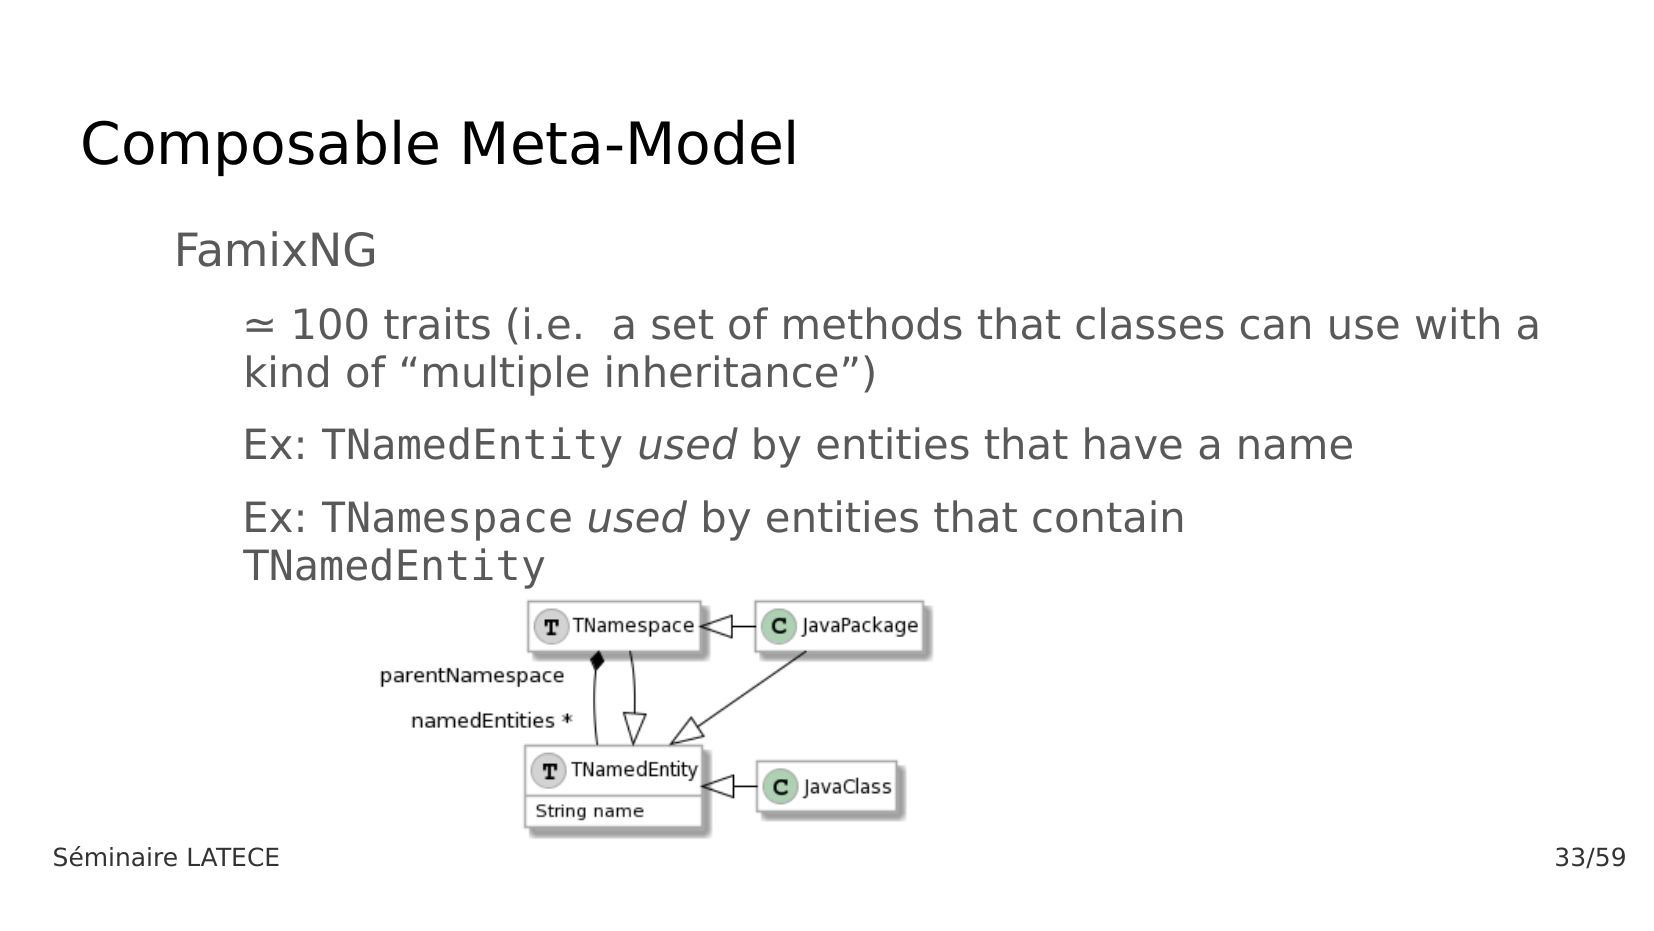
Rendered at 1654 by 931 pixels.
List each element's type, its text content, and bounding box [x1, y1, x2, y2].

list FamixNG ≃ 100 traits (i.e. a set of methods that classes can use with a kind of “multiple inheritance”) Ex: TNamedEntity used by entities that have a name Ex: TNamespace used by entities that contain TNamedEntity [157, 223, 1578, 797]
title Composable Meta-Model [80, 97, 1479, 192]
picture [371, 590, 943, 847]
